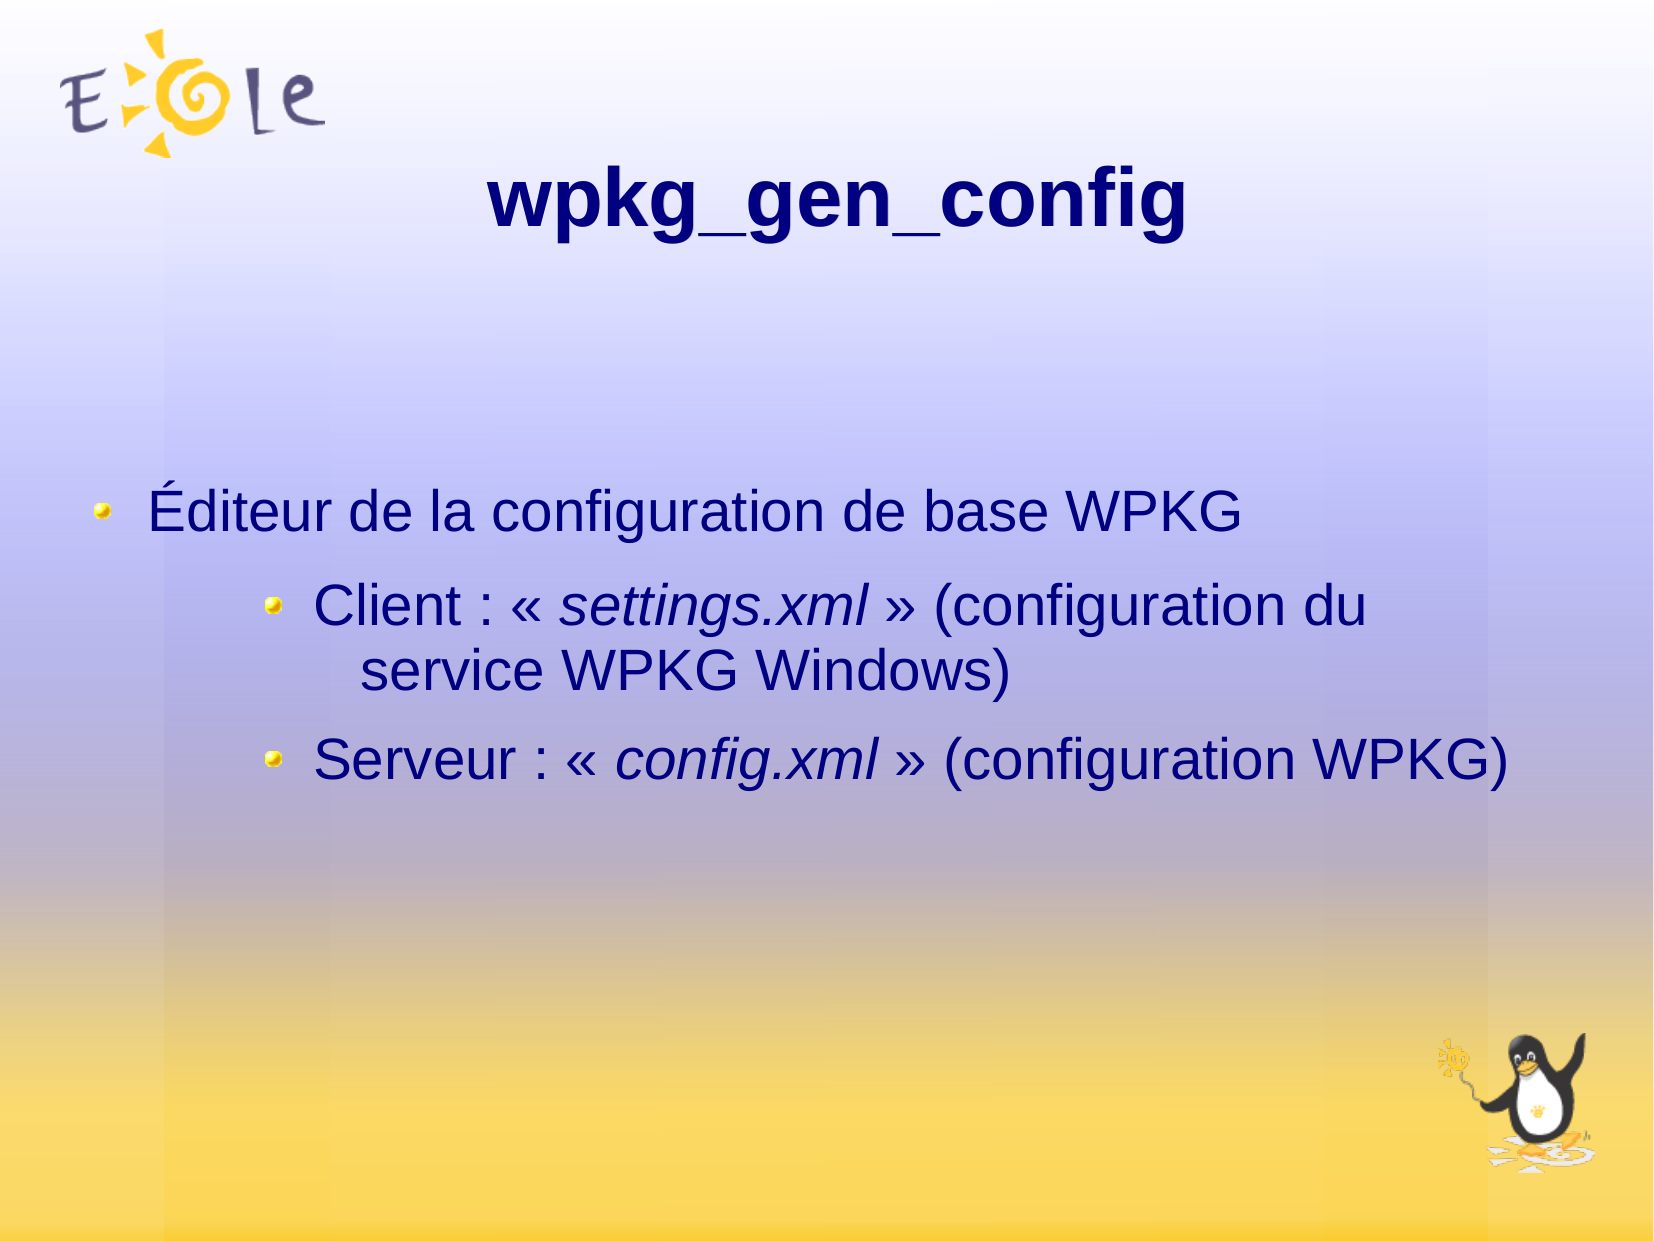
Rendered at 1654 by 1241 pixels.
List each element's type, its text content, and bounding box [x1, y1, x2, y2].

text_box wpkg_gen_config [472, 143, 1271, 266]
picture [0, 0, 1654, 1241]
list Éditeur de la configuration de base WPKG Client : « settings.xml » (configuration du service WPKG Windows) Serveur : « config.xml » (configuration WPKG) [76, 383, 1566, 1123]
